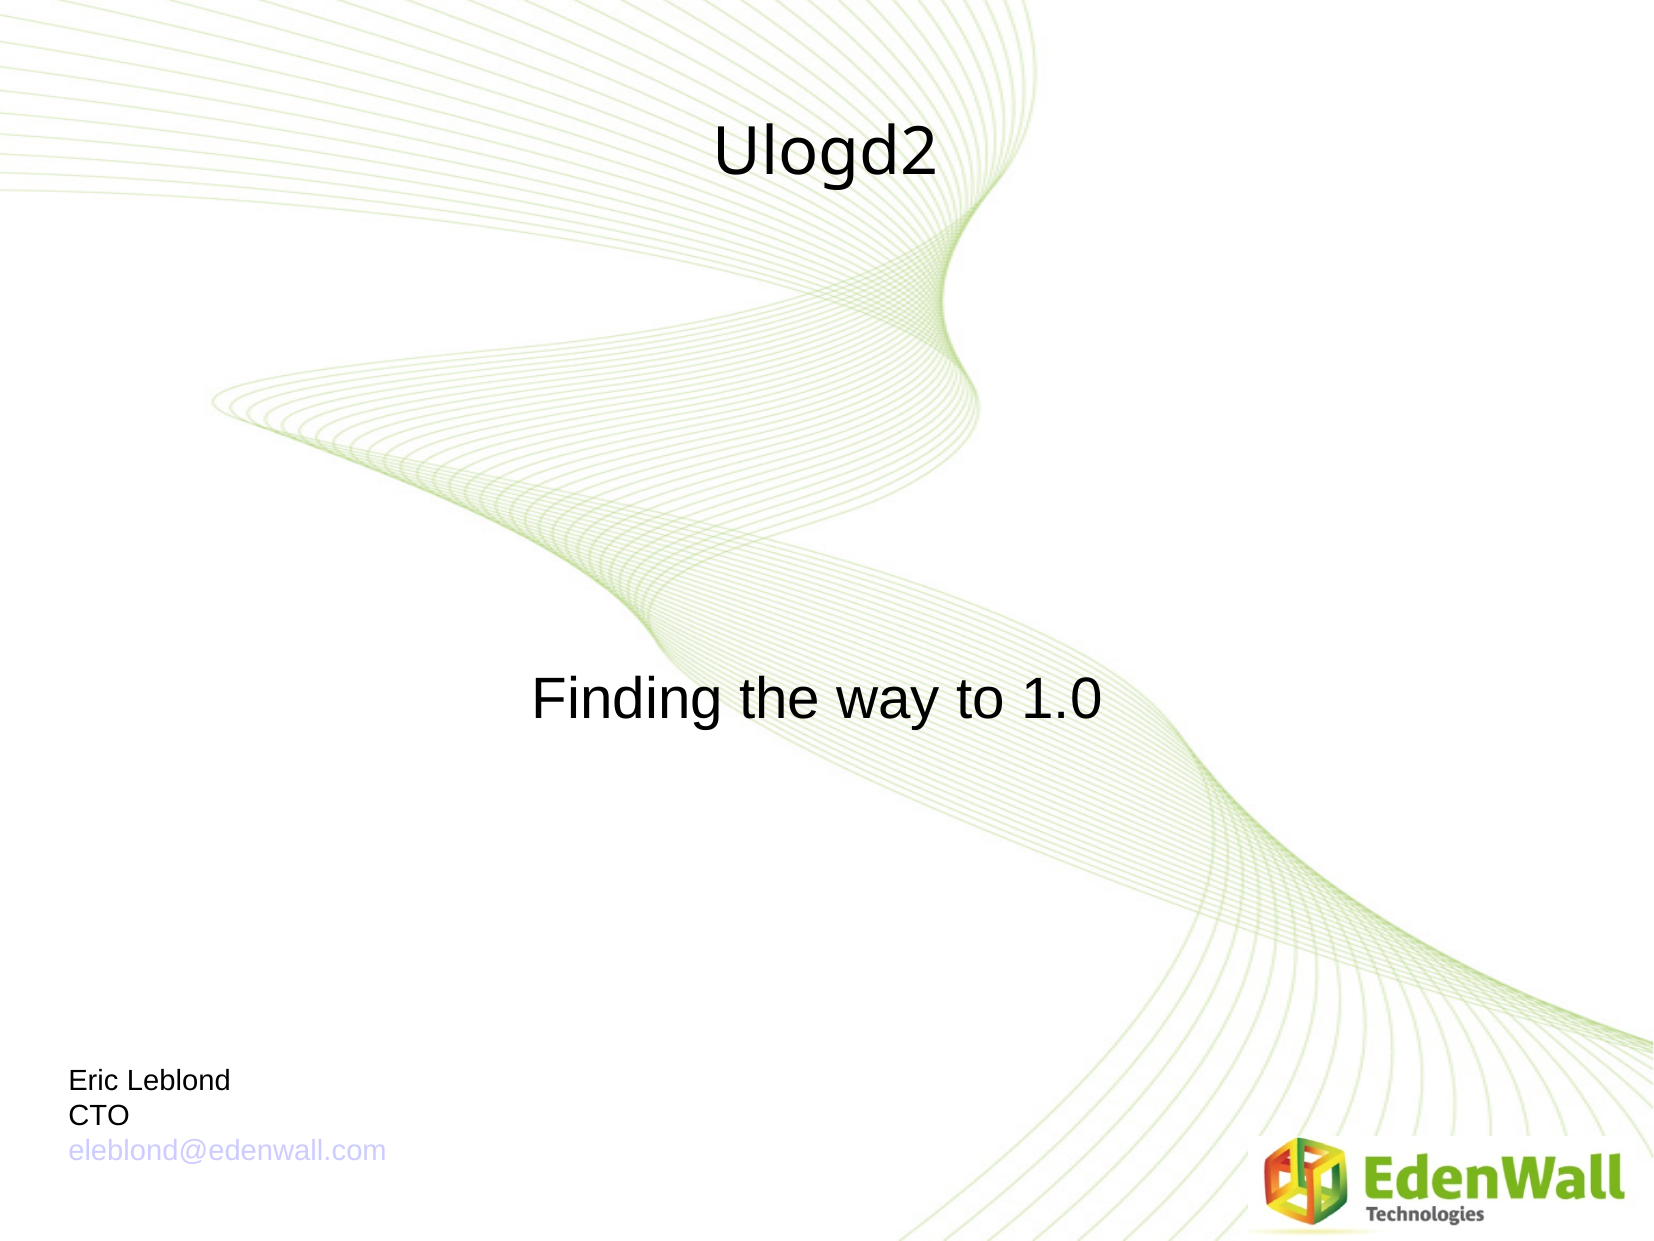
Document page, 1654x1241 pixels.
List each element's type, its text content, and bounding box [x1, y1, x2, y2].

text_box Eric Leblond CTO eleblond@edenwall.com [53, 1053, 586, 1174]
picture [0, 0, 1654, 1241]
title Ulogd2 [82, 56, 1570, 248]
subtitle Finding the way to 1.0 [82, 297, 1570, 1102]
